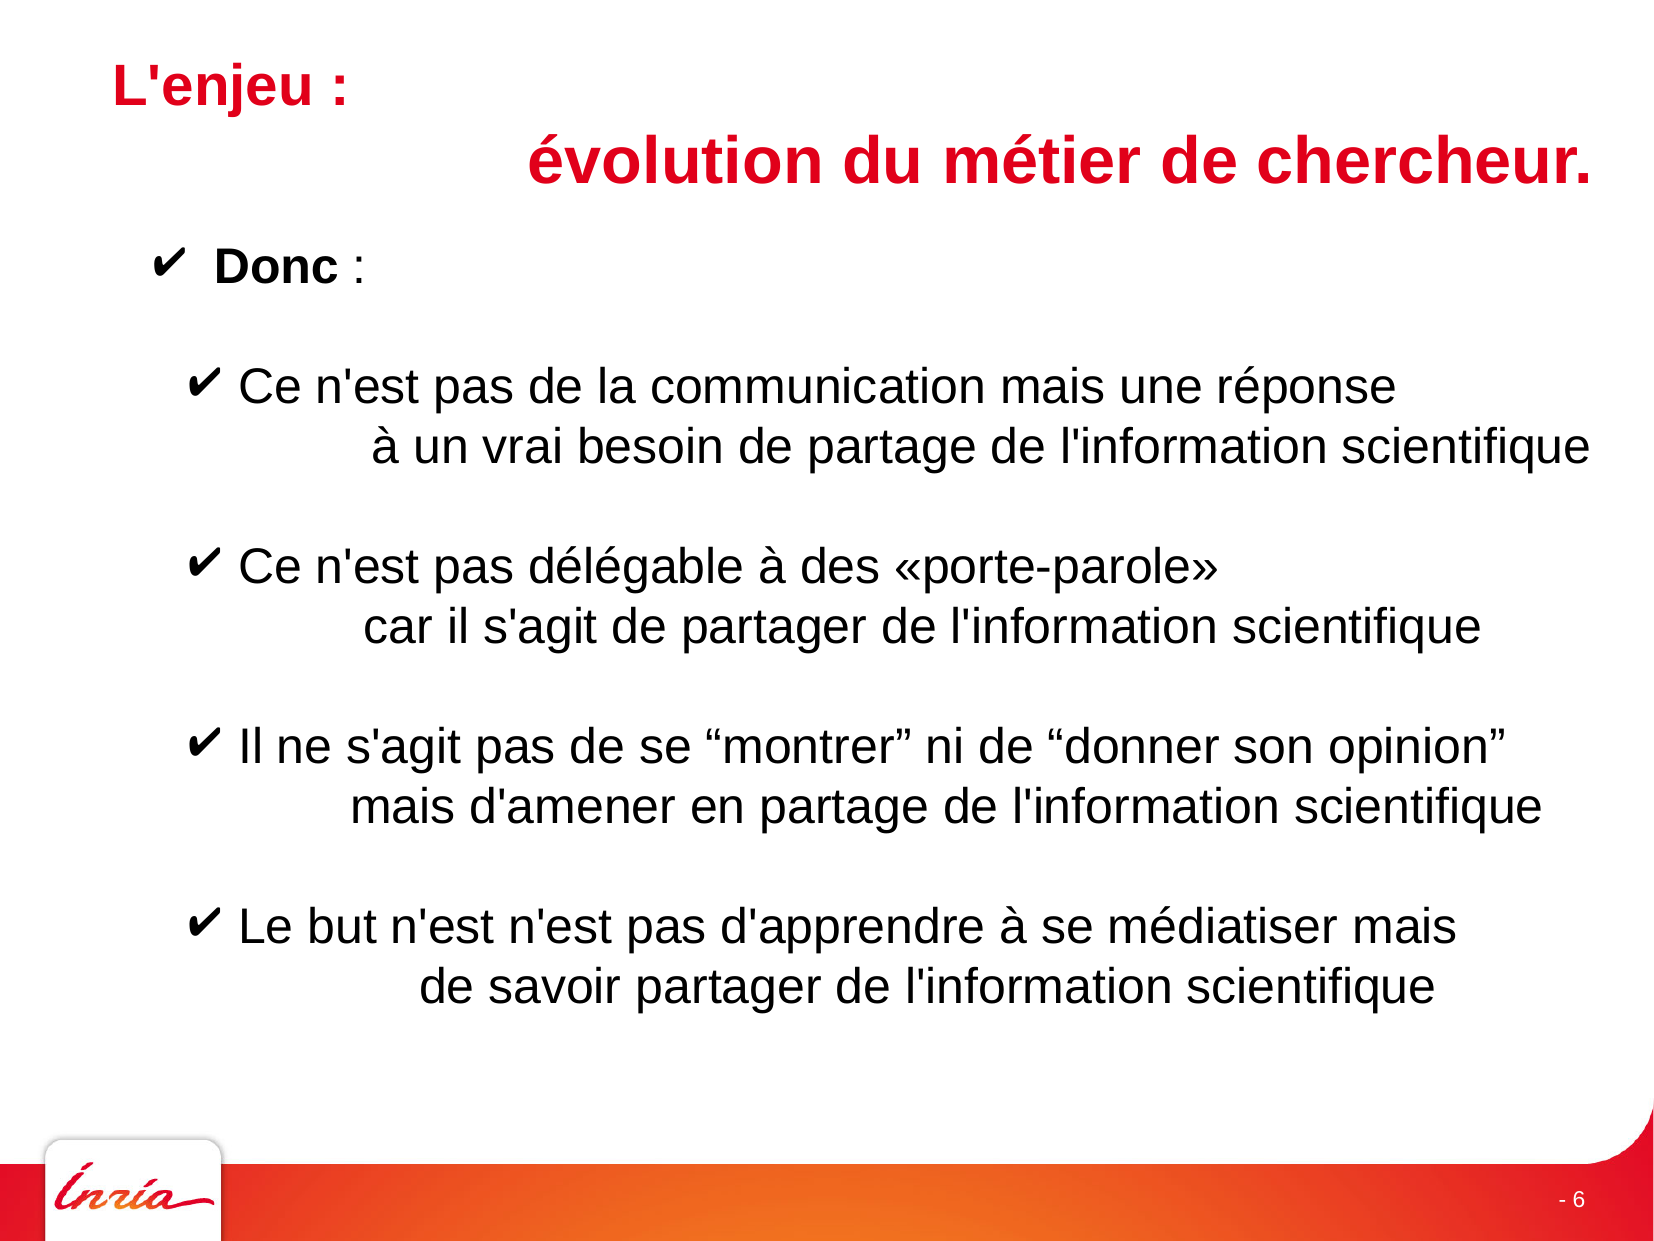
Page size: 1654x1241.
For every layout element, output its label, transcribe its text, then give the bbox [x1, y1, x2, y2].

picture [0, 0, 1654, 1241]
slide_number - <number> [1558, 1173, 1654, 1223]
text_box Donc : Ce n'est pas de la communication mais une réponse à un vrai besoin de partage de l'information scientifique Ce n'est pas délégable à des «porte-parole» car il s'agit de partager de l'information scientifique Il ne s'agit pas de se “montrer” ni de “donner son opinion” mais d'amener en partage de l'information scientifique Le but n'est n'est pas d'apprendre à se médiatiser mais de savoir partager de l'information scientifique [153, 173, 1611, 1149]
title L'enjeu : évolution du métier de chercheur. [112, 18, 1613, 226]
